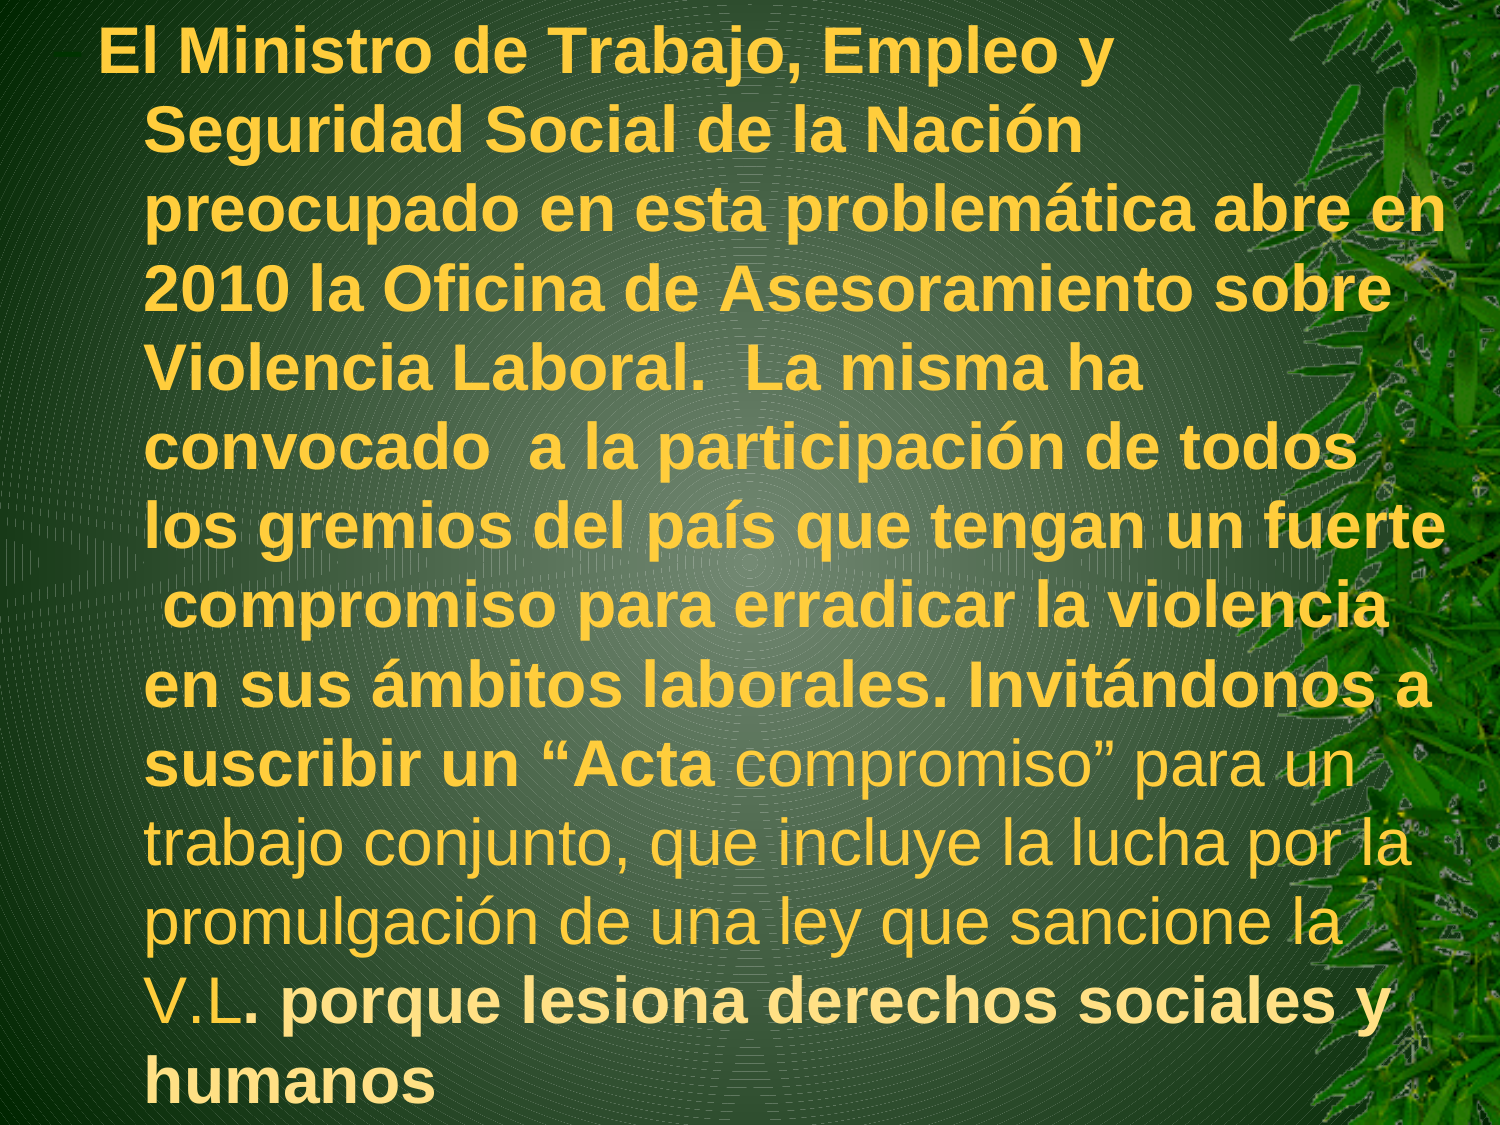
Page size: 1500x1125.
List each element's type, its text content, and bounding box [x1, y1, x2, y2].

list El Ministro de Trabajo, Empleo y Seguridad Social de la Nación preocupado en esta problemática abre en 2010 la Oficina de Asesoramiento sobre Violencia Laboral. La misma ha convocado a la participación de todos los gremios del país que tengan un fuerte compromiso para erradicar la violencia en sus ámbitos laborales. Invitándonos a suscribir un “Acta compromiso” para un trabajo conjunto, que incluye la lucha por la promulgación de una ley que sancione la V.L. porque lesiona derechos sociales y humanos [0, 0, 1471, 1125]
